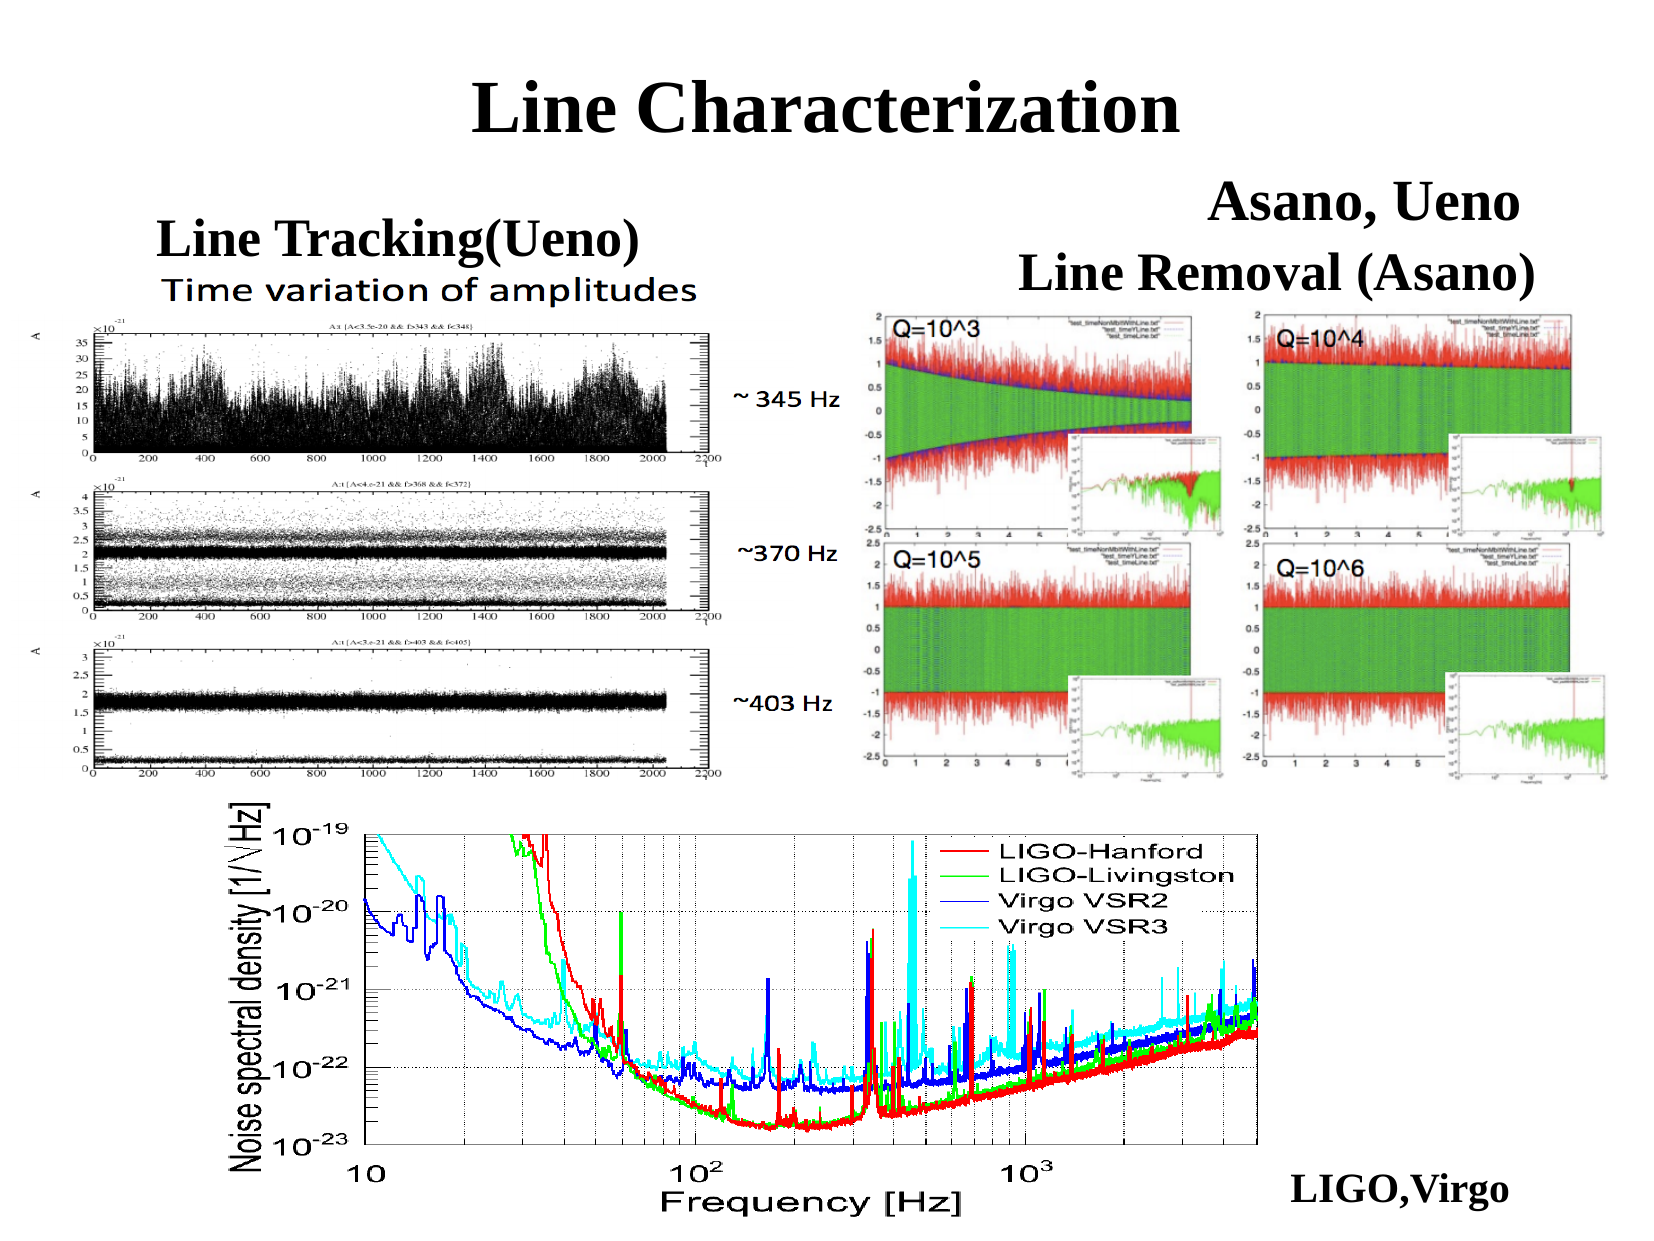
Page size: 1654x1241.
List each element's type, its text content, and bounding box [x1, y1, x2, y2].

title Line Characterization [82, 49, 1571, 166]
text_box Line Tracking(Ueno) [141, 200, 733, 270]
text_box Asano, Ueno [1192, 160, 1595, 238]
text_box Line Removal (Asano) [1003, 234, 1571, 304]
picture [11, 271, 1619, 1217]
text_box LIGO,Virgo [1275, 1157, 1536, 1214]
